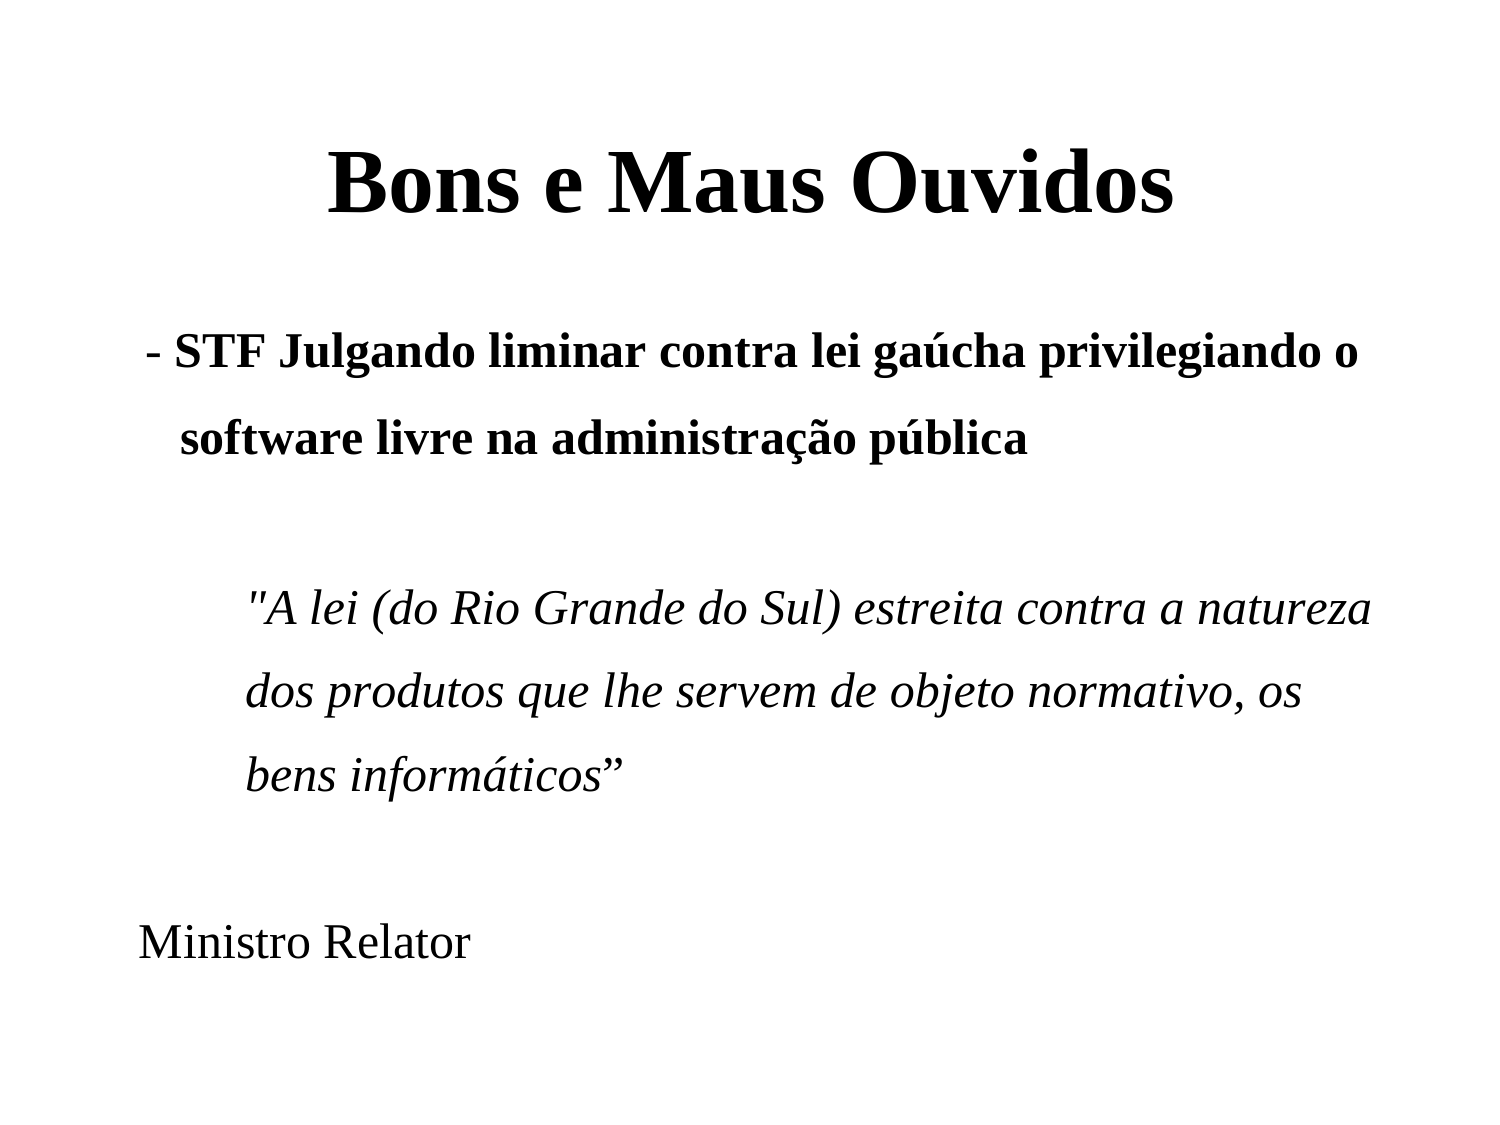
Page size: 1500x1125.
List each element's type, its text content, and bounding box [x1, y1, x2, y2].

text_box - STF Julgando liminar contra lei gaúcha privilegiando o software livre na administração pública "A lei (do Rio Grande do Sul) estreita contra a natureza dos produtos que lhe servem de objeto normativo, os bens informáticos” Ministro Relator [123, 283, 1400, 978]
title Bons e Maus Ouvidos [87, 52, 1416, 306]
